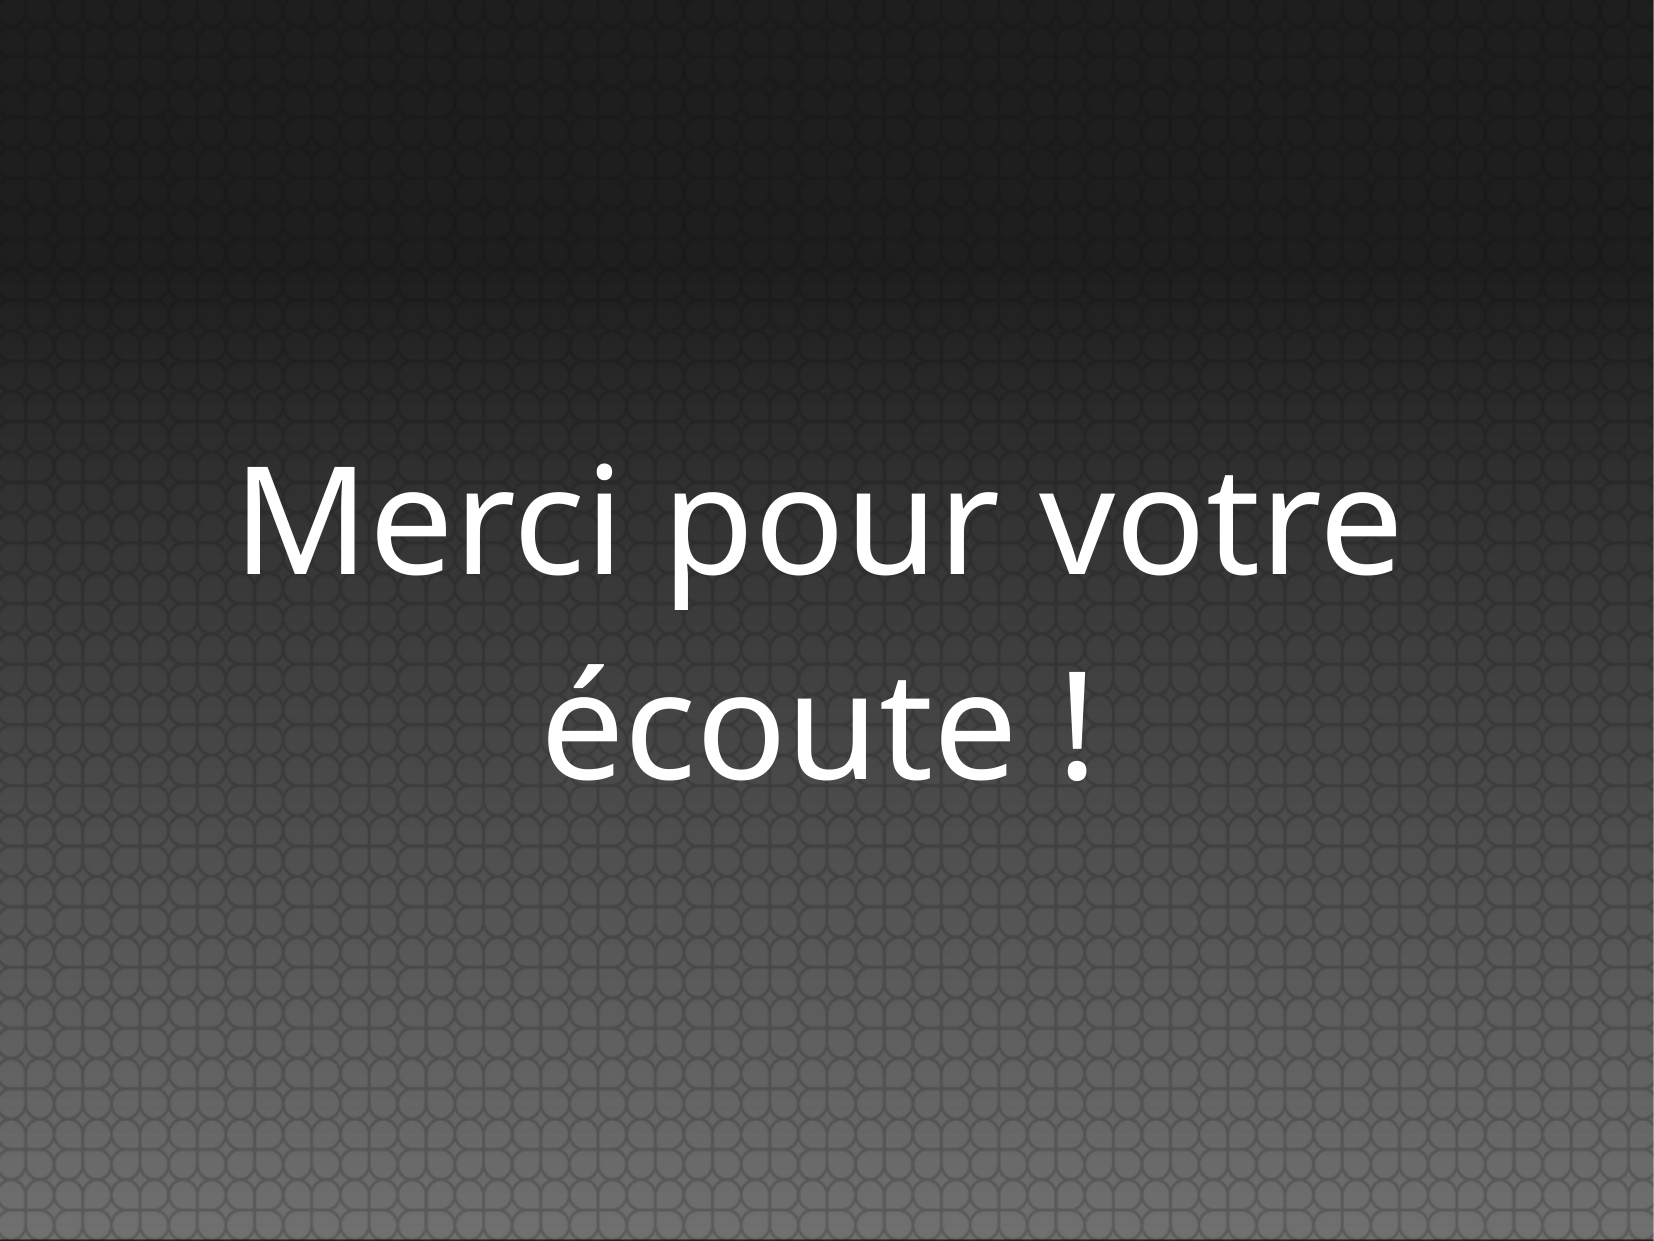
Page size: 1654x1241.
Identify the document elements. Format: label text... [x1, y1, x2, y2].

title Merci pour votre écoute ! [75, 444, 1564, 794]
picture [0, 0, 1654, 1241]
